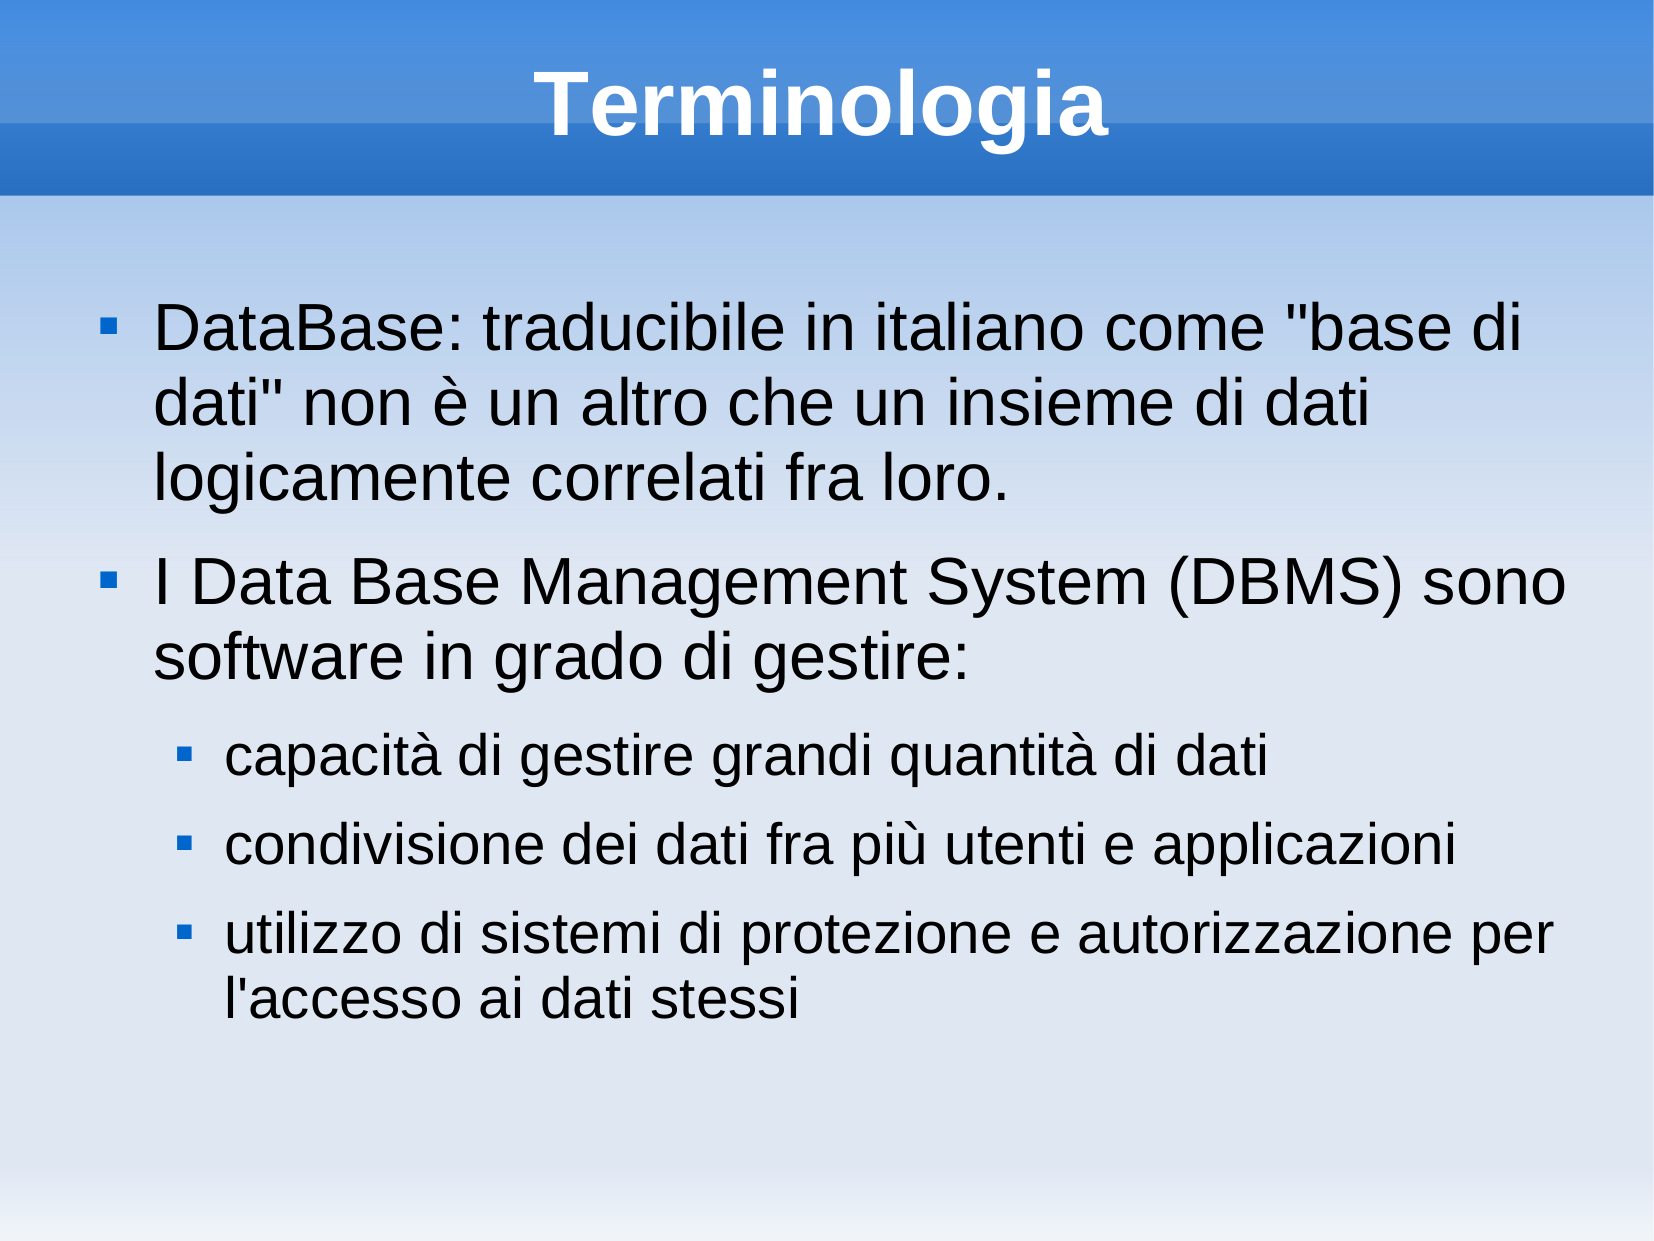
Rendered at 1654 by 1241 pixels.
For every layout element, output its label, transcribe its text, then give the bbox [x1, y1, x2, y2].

list DataBase: traducibile in italiano come "base di dati" non è un altro che un insieme di dati logicamente correlati fra loro. I Data Base Management System (DBMS) sono software in grado di gestire: capacità di gestire grandi quantità di dati condivisione dei dati fra più utenti e applicazioni utilizzo di sistemi di protezione e autorizzazione per l'accesso ai dati stessi [82, 290, 1571, 1094]
title Terminologia [76, 7, 1565, 200]
picture [0, 0, 1654, 1241]
